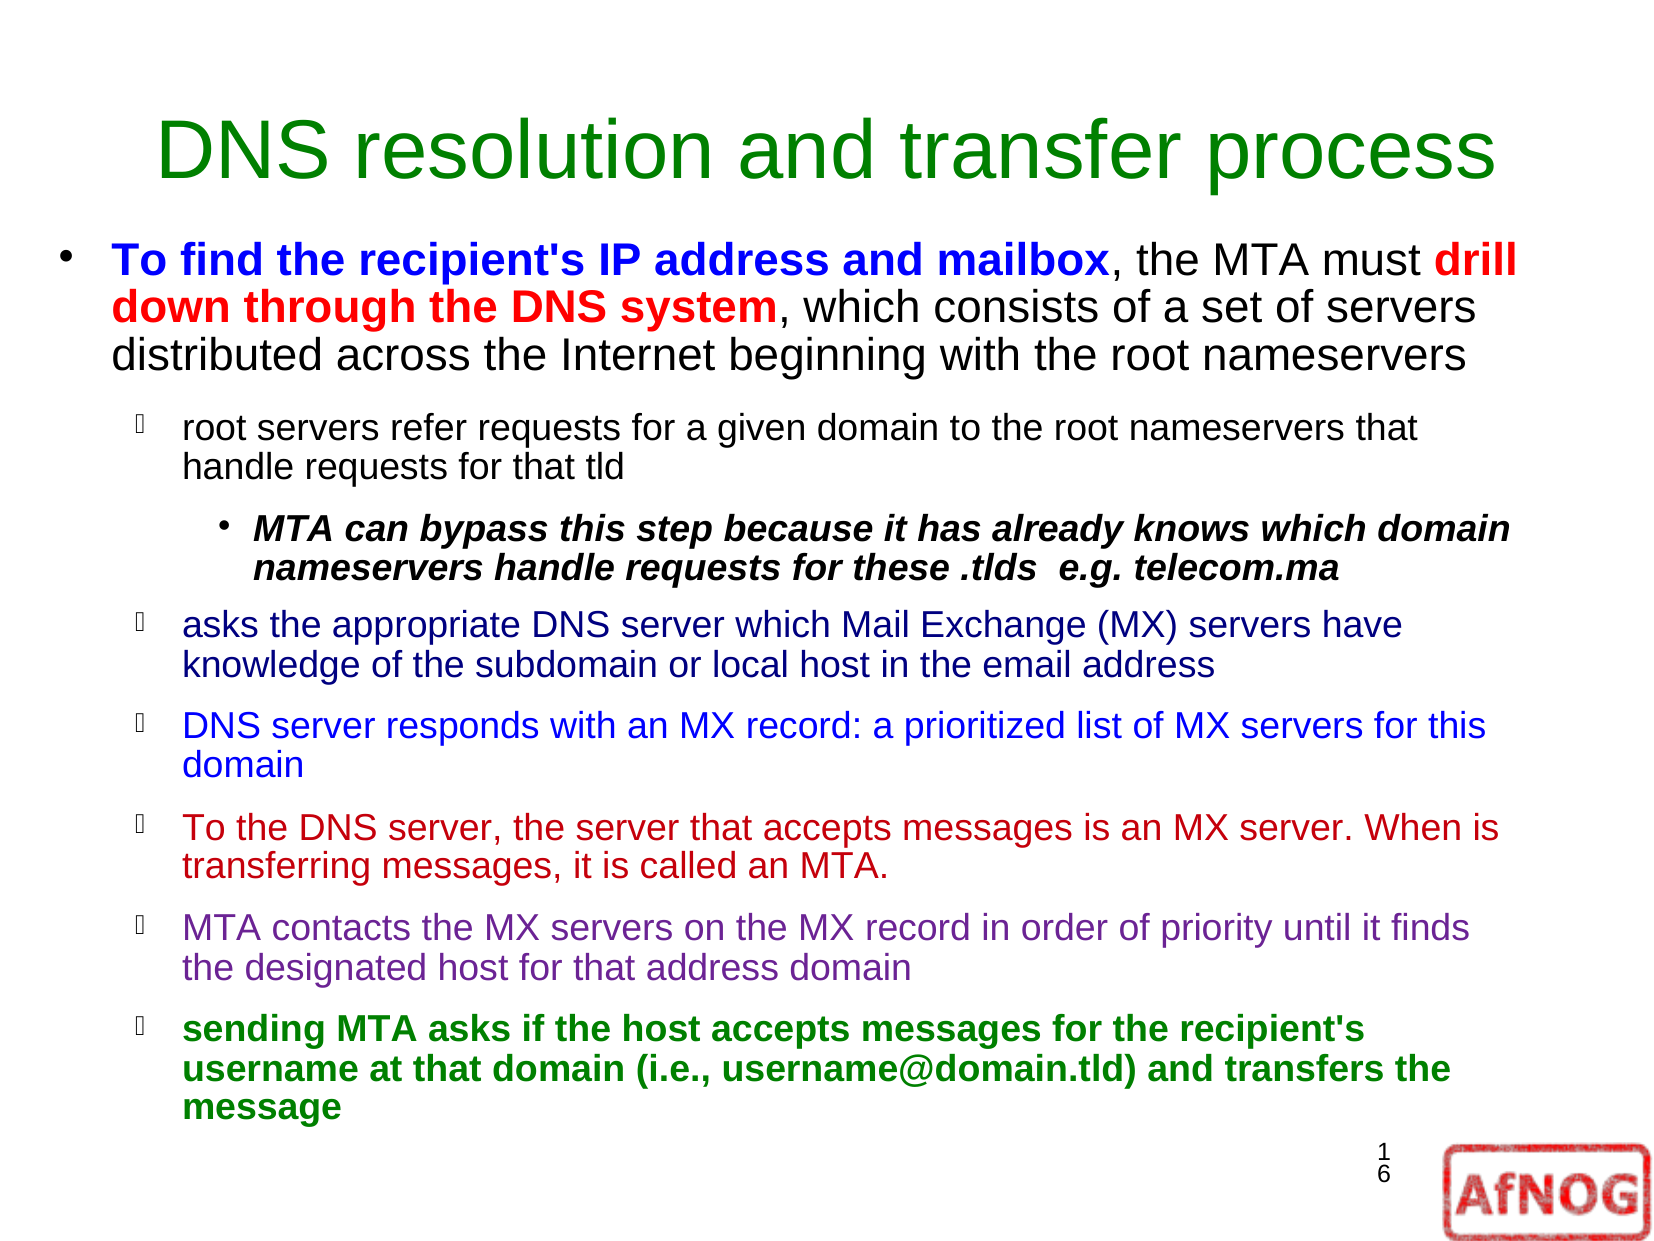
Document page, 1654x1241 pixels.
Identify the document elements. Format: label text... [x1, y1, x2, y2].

list To find the recipient's IP address and mailbox, the MTA must drill down through the DNS system, which consists of a set of servers distributed across the Internet beginning with the root nameservers root servers refer requests for a given domain to the root nameservers that handle requests for that tld MTA can bypass this step because it has already knows which domain nameservers handle requests for these .tlds e.g. telecom.ma asks the appropriate DNS server which Mail Exchange (MX) servers have knowledge of the subdomain or local host in the email address DNS server responds with an MX record: a prioritized list of MX servers for this domain To the DNS server, the server that accepts messages is an MX server. When is transferring messages, it is called an MTA. MTA contacts the MX servers on the MX record in order of priority until it finds the designated host for that address domain sending MTA asks if the host accepts messages for the recipient's username at that domain (i.e., username@domain.tld) and transfers the message [41, 236, 1530, 1219]
title DNS resolution and transfer process [82, 56, 1571, 249]
picture [1441, 1141, 1654, 1241]
